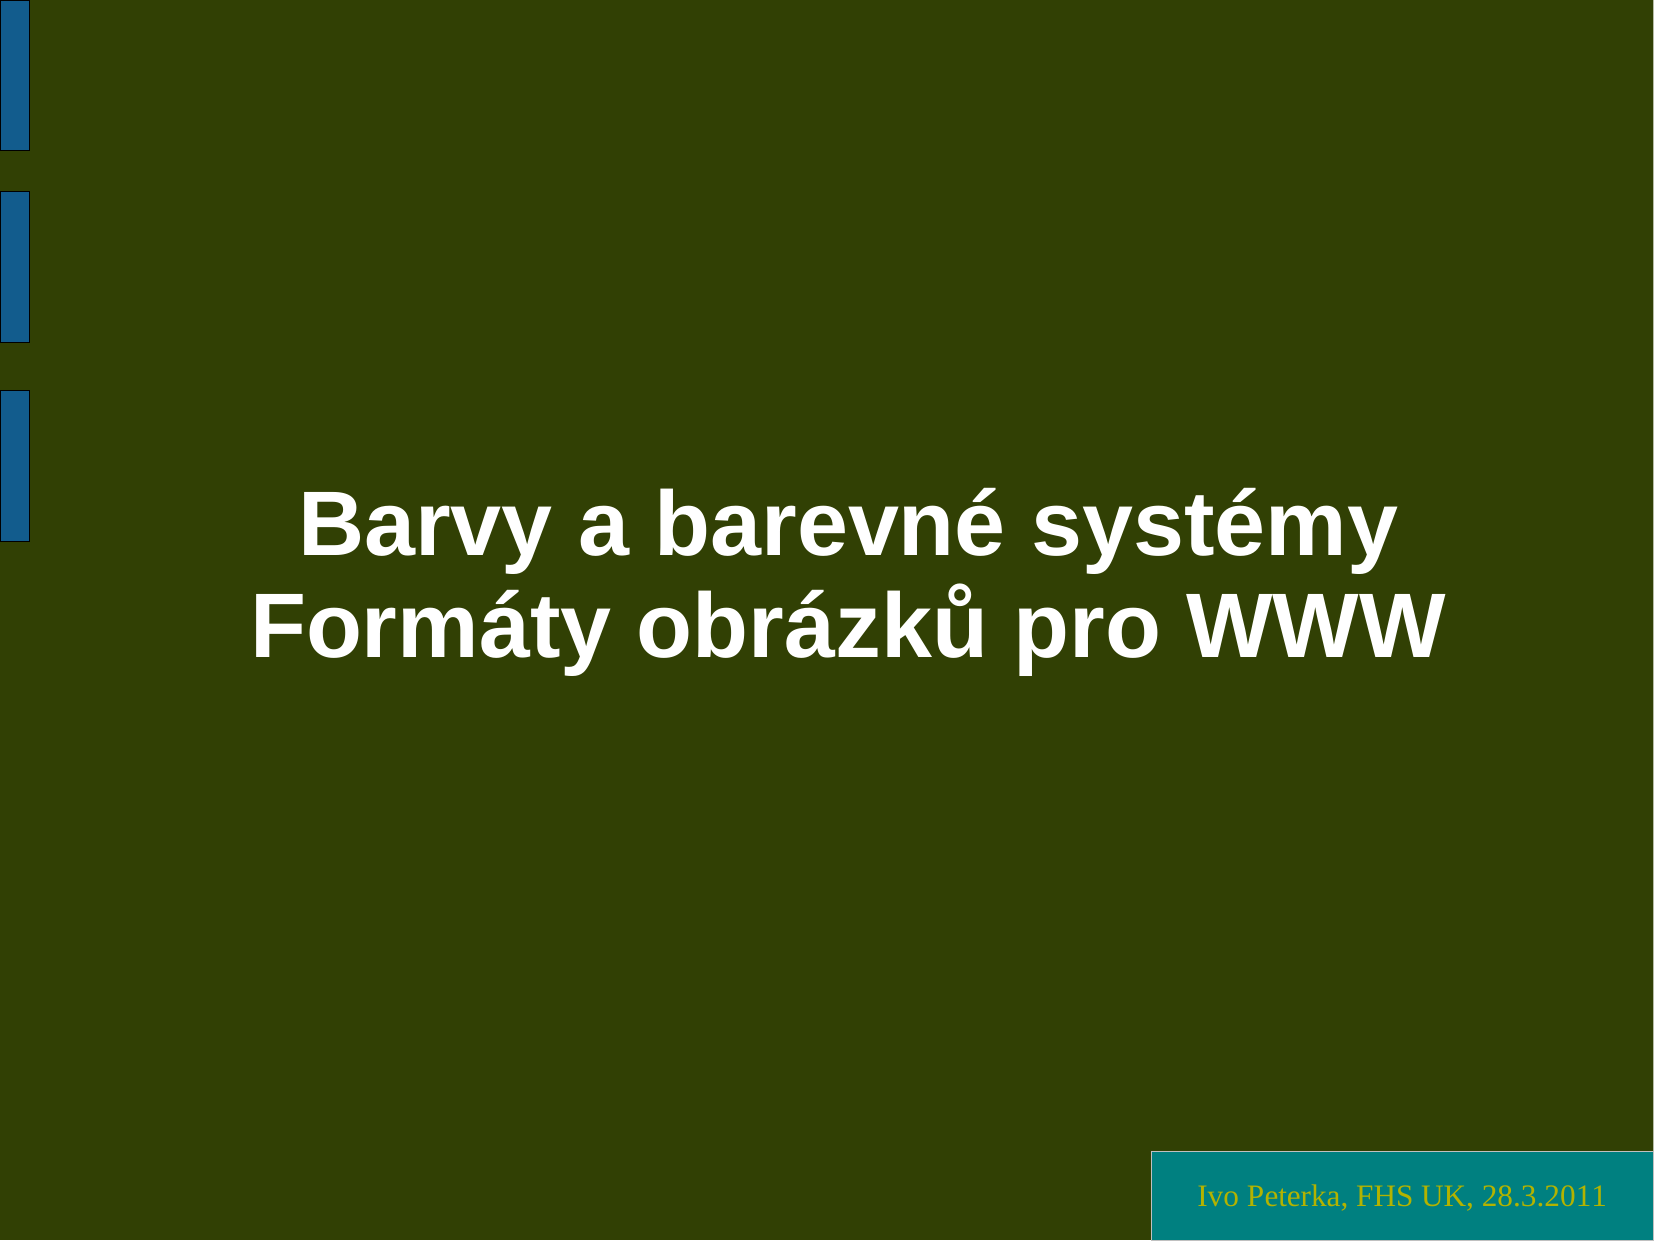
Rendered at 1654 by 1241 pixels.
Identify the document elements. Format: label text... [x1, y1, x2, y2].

title Barvy a barevné systémy Formáty obrázků pro WWW [142, 280, 1555, 869]
